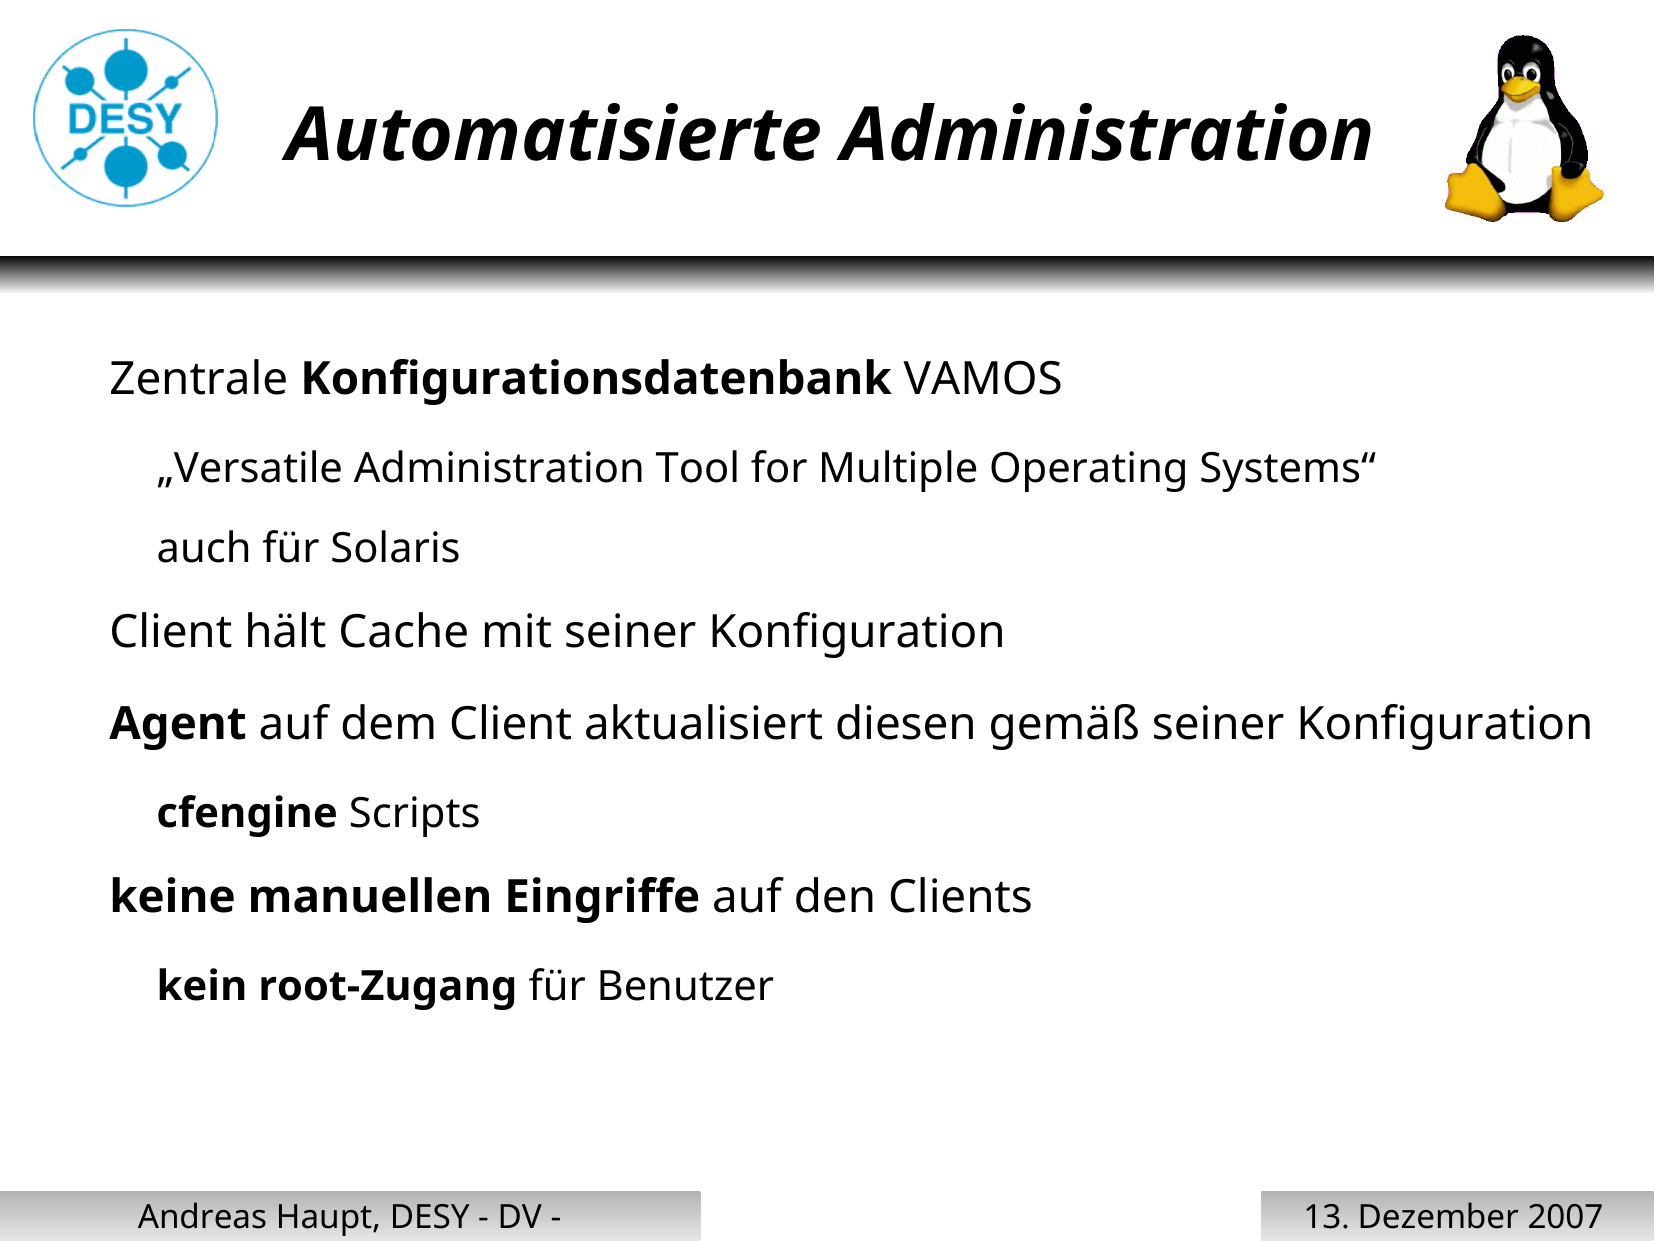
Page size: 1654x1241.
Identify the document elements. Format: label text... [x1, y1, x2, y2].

picture [1429, 12, 1637, 238]
list Zentrale Konfigurationsdatenbank VAMOS „Versatile Administration Tool for Multiple Operating Systems“ auch für Solaris Client hält Cache mit seiner Konfiguration Agent auf dem Client aktualisiert diesen gemäß seiner Konfiguration cfengine Scripts keine manuellen Eingriffe auf den Clients kein root-Zugang für Benutzer [97, 345, 1654, 1085]
picture [33, 29, 218, 207]
title Automatisierte Administration [250, 12, 1413, 251]
